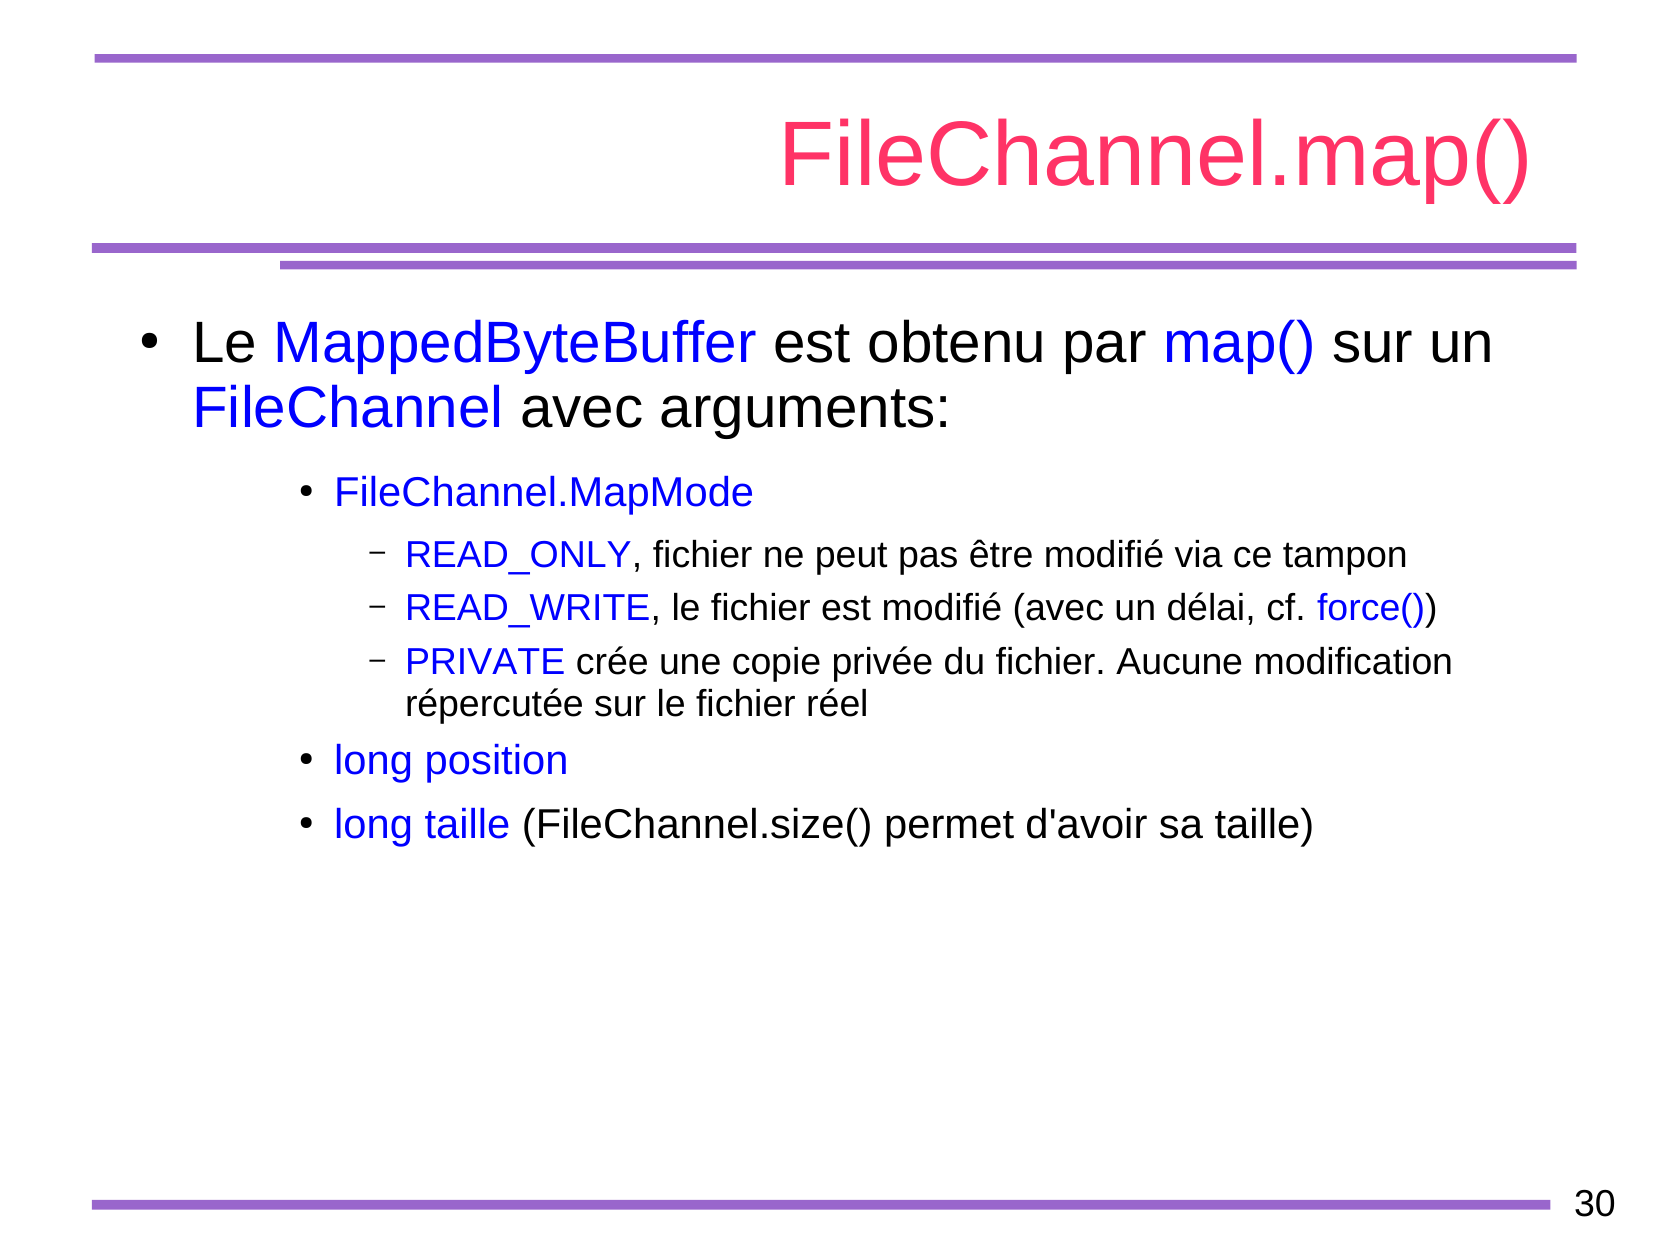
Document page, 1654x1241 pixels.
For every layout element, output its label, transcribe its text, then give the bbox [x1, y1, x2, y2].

title FileChannel.map() [121, 49, 1534, 257]
list Le MappedByteBuffer est obtenu par map() sur un FileChannel avec arguments: FileChannel.MapMode READ_ONLY, fichier ne peut pas être modifié via ce tampon READ_WRITE, le fichier est modifié (avec un délai, cf. force()) PRIVATE crée une copie privée du fichier. Aucune modification répercutée sur le fichier réel long position long taille (FileChannel.size() permet d'avoir sa taille) [121, 309, 1534, 1162]
